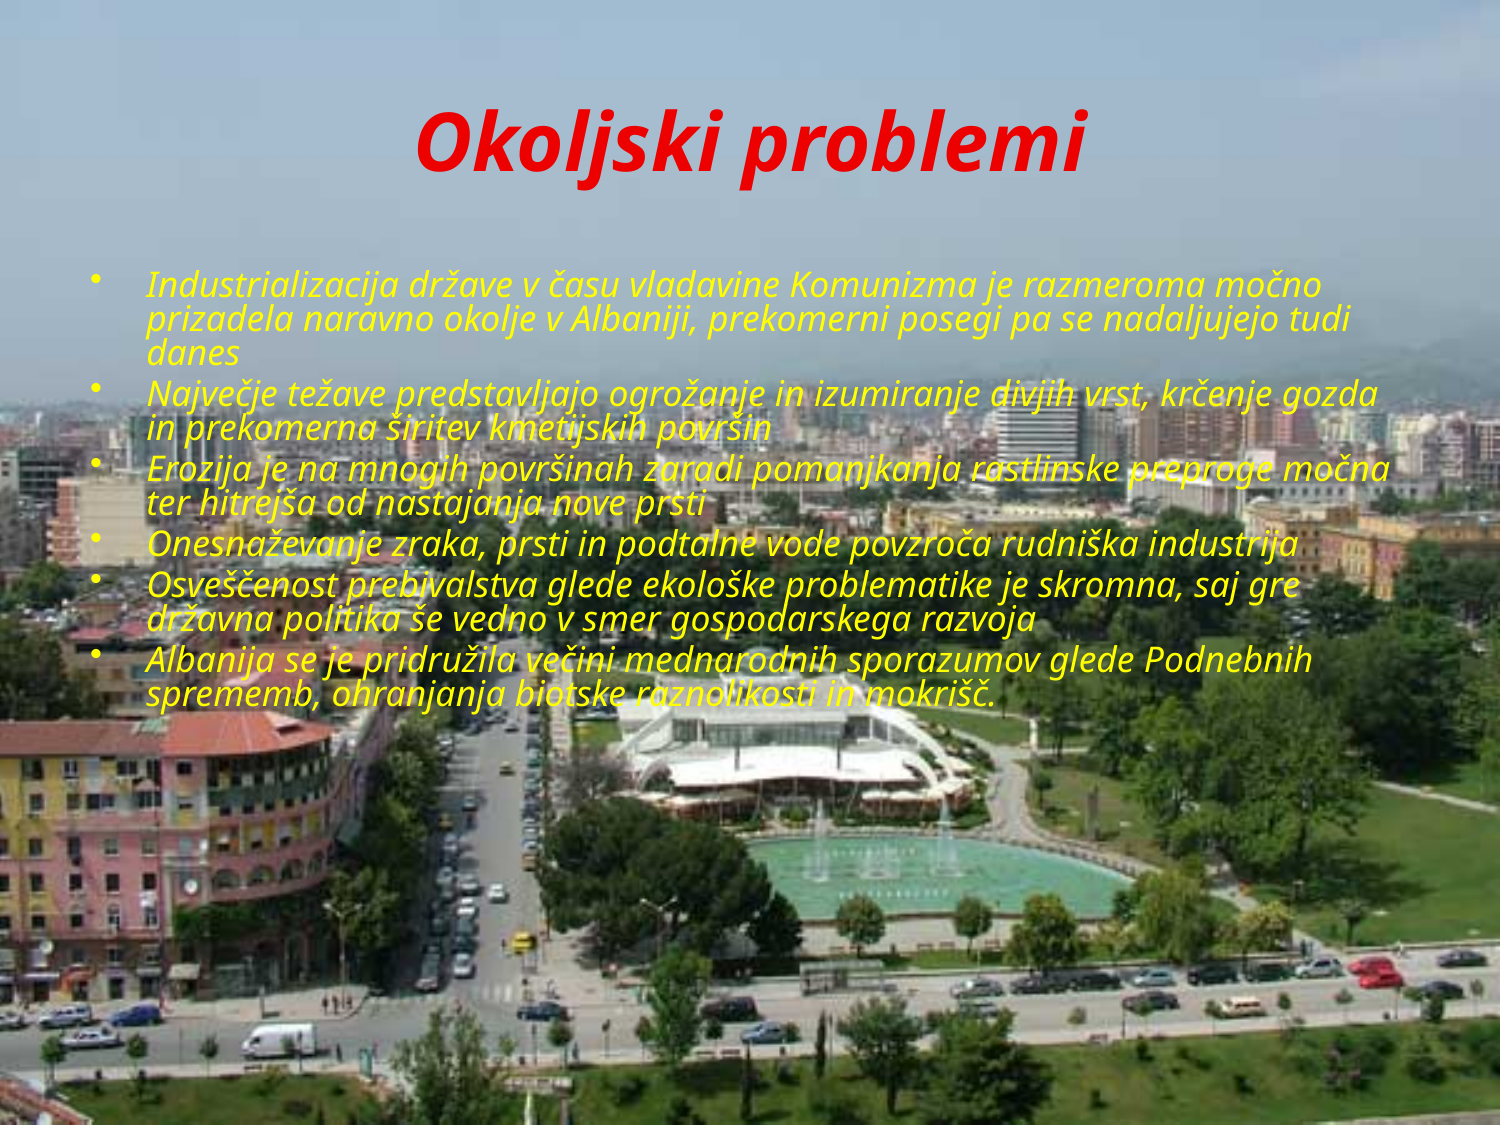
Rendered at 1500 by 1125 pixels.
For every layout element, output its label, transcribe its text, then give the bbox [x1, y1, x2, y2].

picture [0, 0, 1500, 1125]
title Okoljski problemi [75, 45, 1425, 233]
list Industrializacija države v času vladavine Komunizma je razmeroma močno prizadela naravno okolje v Albaniji, prekomerni posegi pa se nadaljujejo tudi danes Največje težave predstavljajo ogrožanje in izumiranje divjih vrst, krčenje gozda in prekomerna širitev kmetijskih površin Erozija je na mnogih površinah zaradi pomanjkanja rastlinske preproge močna ter hitrejša od nastajanja nove prsti Onesnaževanje zraka, prsti in podtalne vode povzroča rudniška industrija Osveščenost prebivalstva glede ekološke problematike je skromna, saj gre državna politika še vedno v smer gospodarskega razvoja Albanija se je pridružila večini mednarodnih sporazumov glede Podnebnih sprememb, ohranjanja biotske raznolikosti in mokrišč. [75, 262, 1425, 1005]
